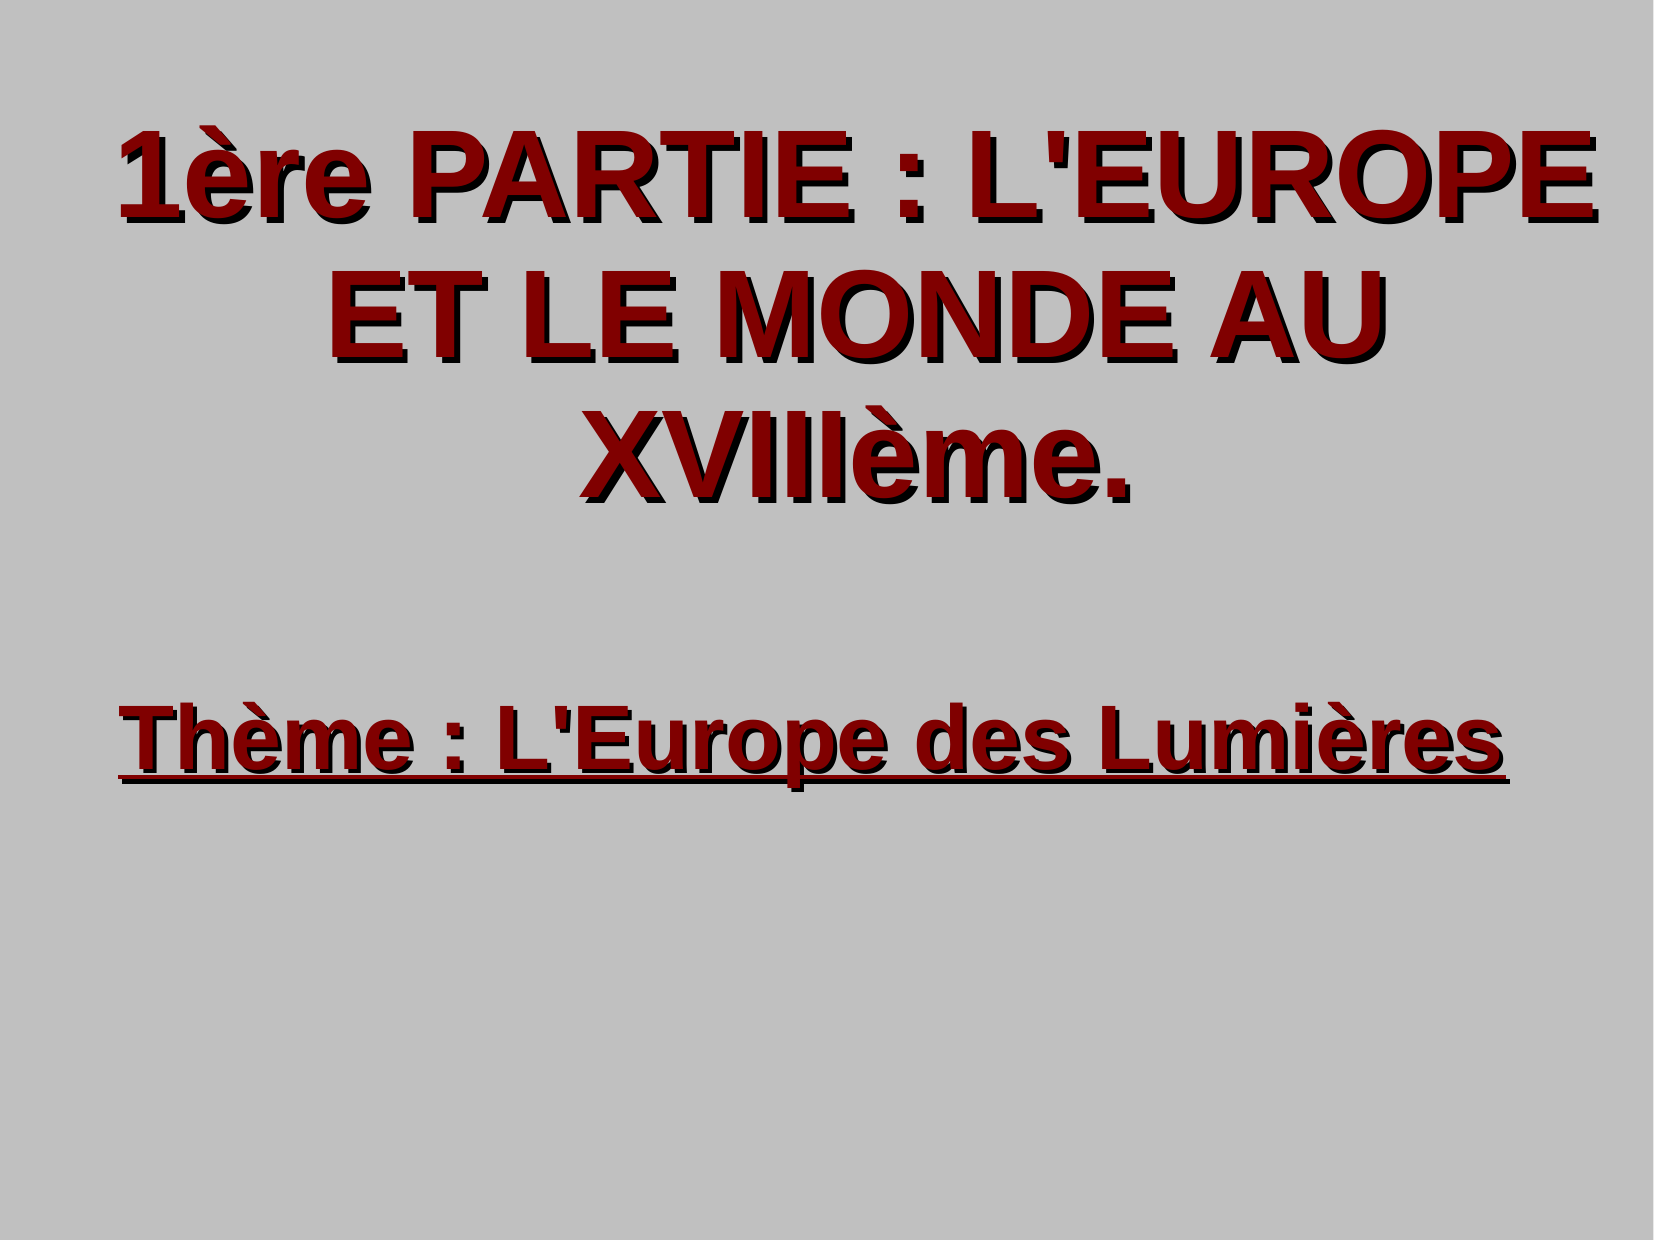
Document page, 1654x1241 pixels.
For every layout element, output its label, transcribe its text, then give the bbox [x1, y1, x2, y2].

text_box 1ère PARTIE : L'EUROPE ET LE MONDE AU XVIIIème. [59, 97, 1654, 532]
text_box Thème : L'Europe des Lumières [88, 679, 1536, 797]
